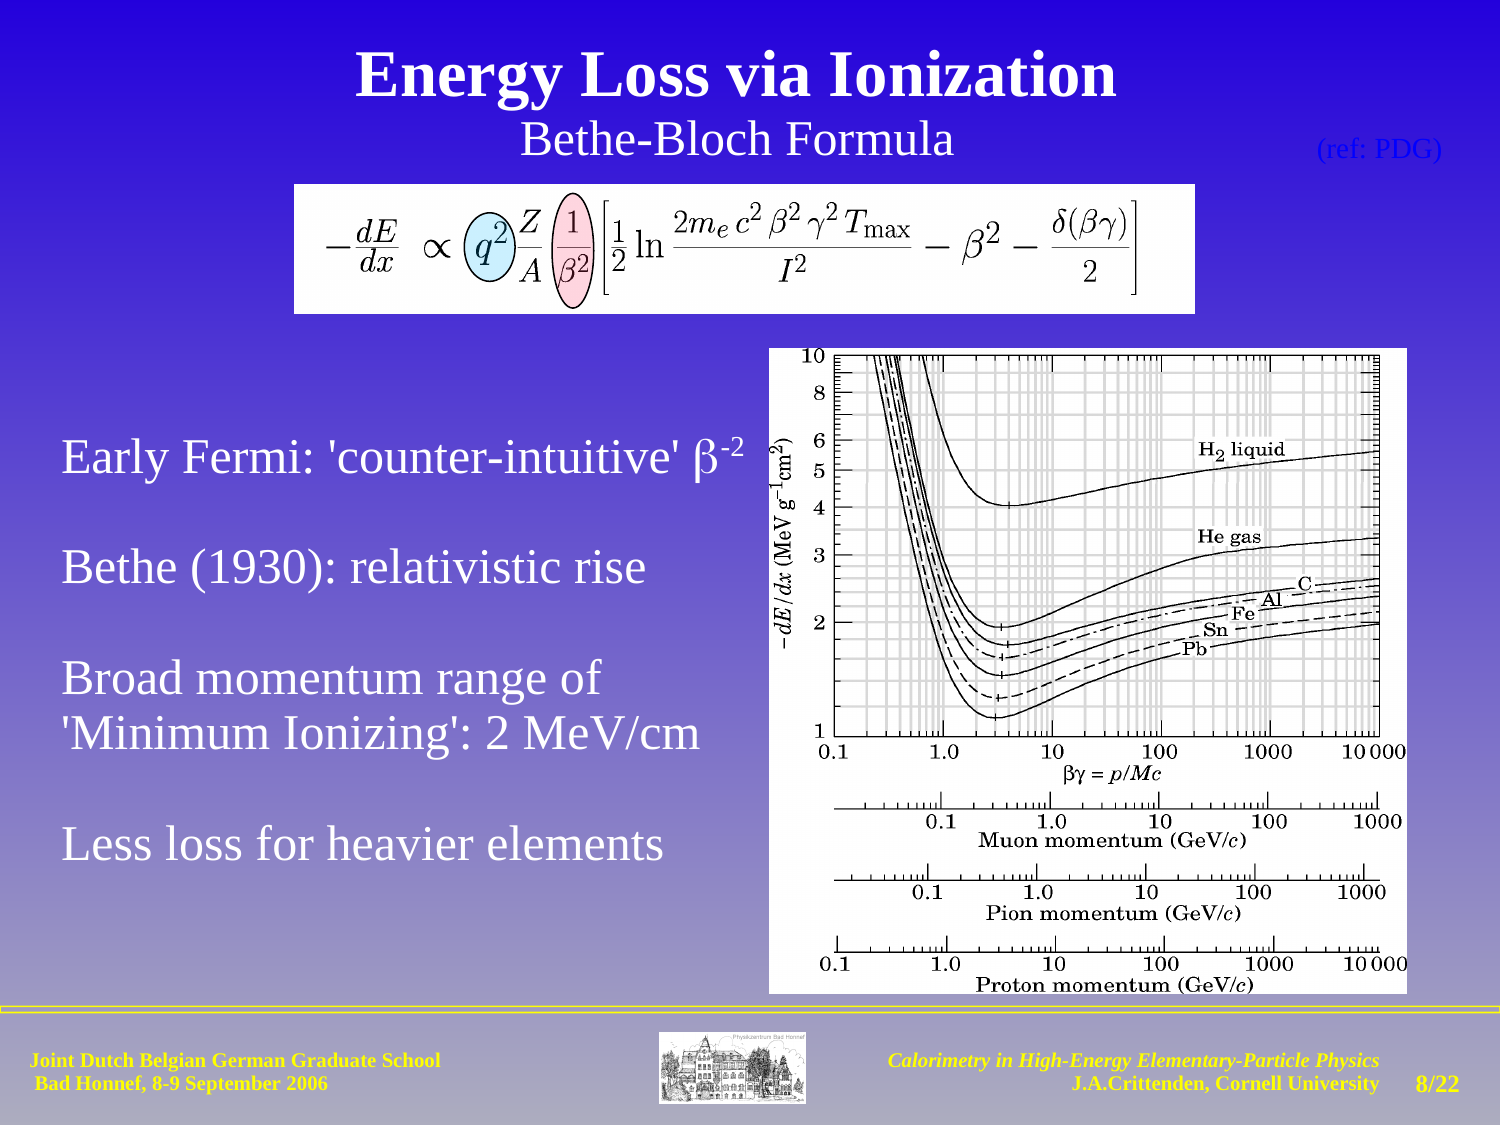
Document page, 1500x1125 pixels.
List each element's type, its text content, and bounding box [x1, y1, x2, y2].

picture [769, 348, 1407, 995]
text_box (ref: PDG) [1316, 132, 1443, 165]
text_box Early Fermi: 'counter-intuitive' -2 Bethe (1930): relativistic rise Broad momentum range of 'Minimum Ionizing': 2 MeV/cm Less loss for heavier elements [61, 428, 745, 871]
text_box [464, 212, 516, 282]
title Energy Loss via Ionization Bethe-Bloch Formula [99, 23, 1375, 180]
picture [659, 1032, 806, 1104]
text_box [552, 193, 594, 309]
picture [294, 184, 1195, 314]
